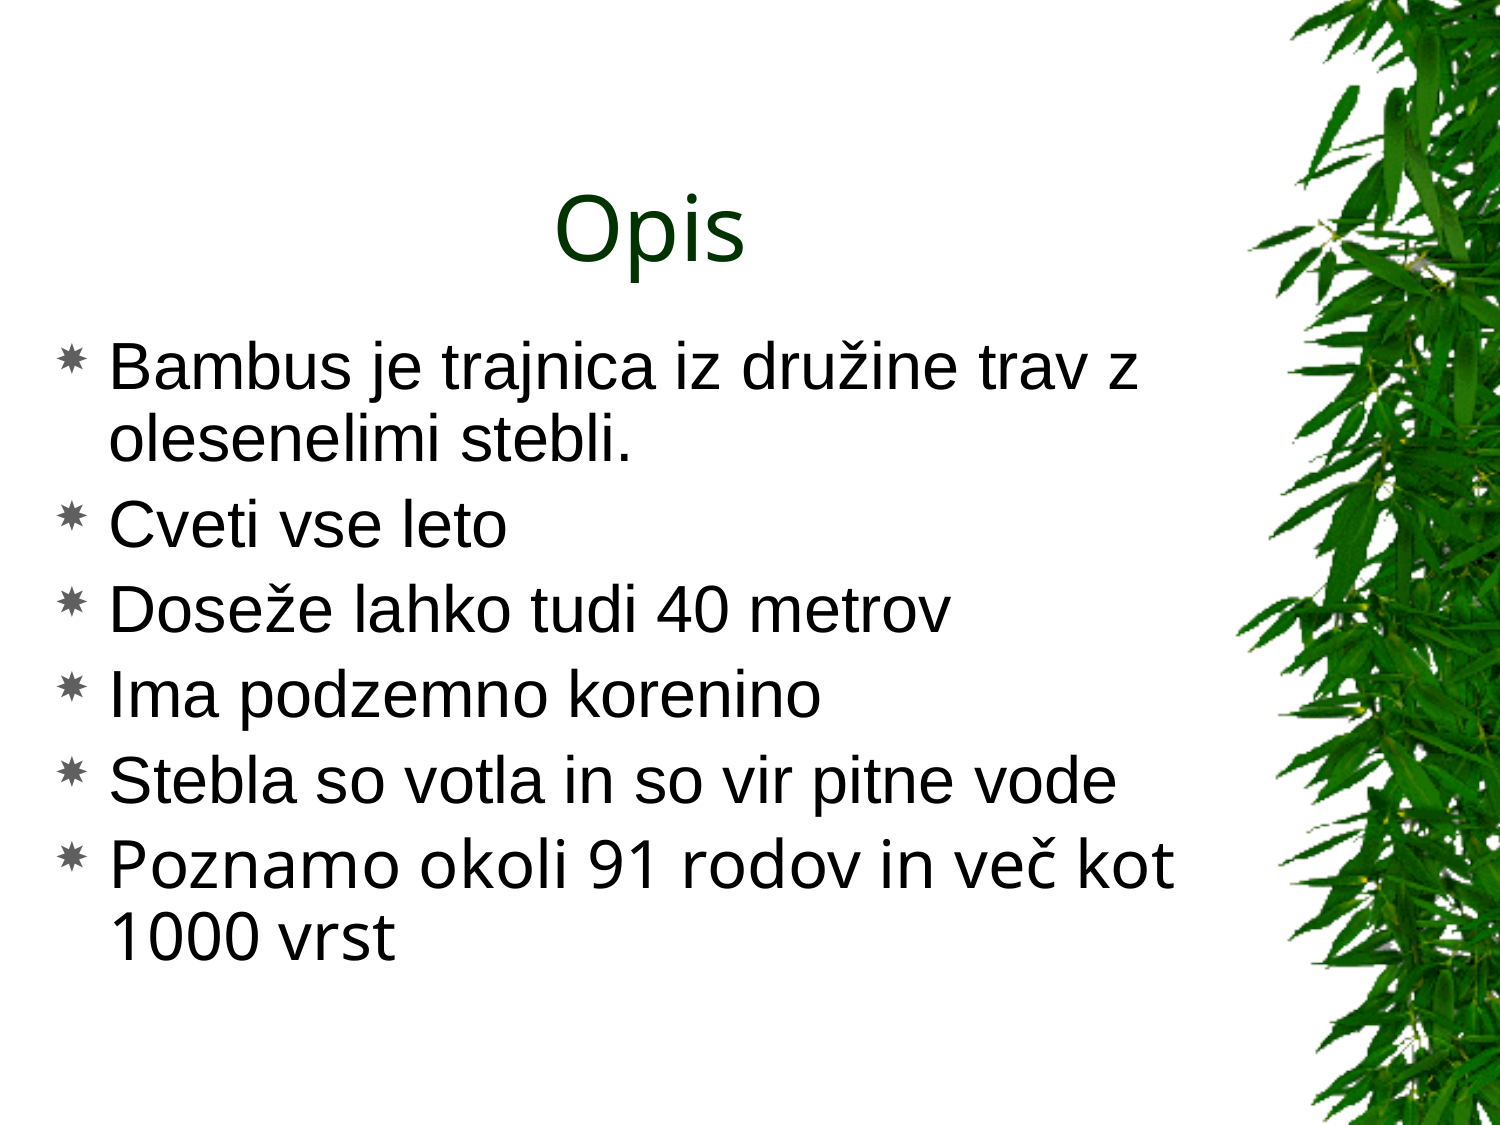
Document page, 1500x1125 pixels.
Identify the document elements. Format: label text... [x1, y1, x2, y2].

list Bambus je trajnica iz družine trav z olesenelimi stebli. Cveti vse leto Doseže lahko tudi 40 metrov Ima podzemno korenino Stebla so votla in so vir pitne vode Poznamo okoli 91 rodov in več kot 1000 vrst [37, 324, 1275, 1000]
picture [1206, 0, 1500, 1125]
title Opis [37, 162, 1263, 288]
